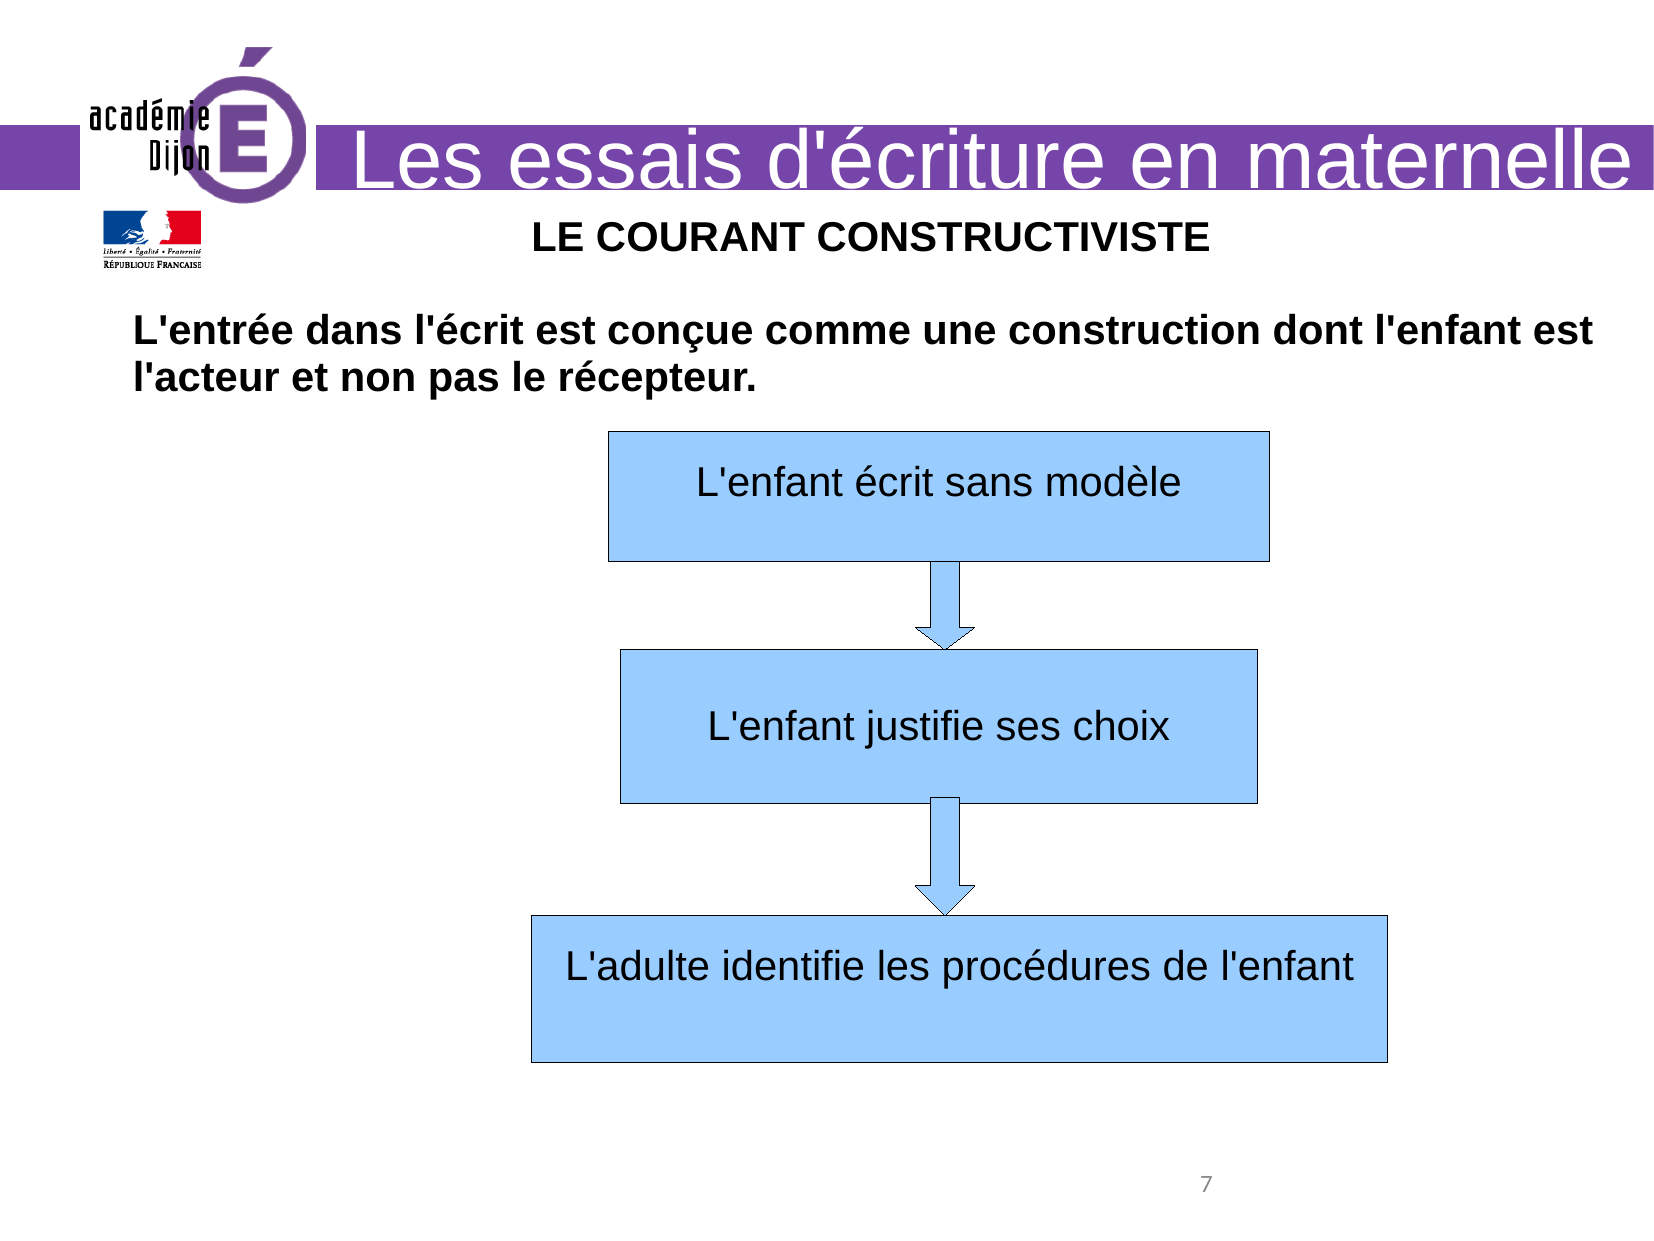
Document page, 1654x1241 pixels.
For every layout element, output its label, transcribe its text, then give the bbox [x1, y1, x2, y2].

text_box L'enfant justifie ses choix [620, 649, 1258, 804]
text_box [915, 561, 975, 650]
picture [90, 47, 306, 268]
title Les essais d'écriture en maternelle [242, 100, 1654, 219]
text_box LE COURANT CONSTRUCTIVISTE L'entrée dans l'écrit est conçue comme une construction dont l'enfant est l'acteur et non pas le récepteur. [118, 206, 1625, 459]
text_box L'adulte identifie les procédures de l'enfant [531, 915, 1388, 1063]
text_box [915, 797, 975, 916]
text_box L'enfant écrit sans modèle [608, 459, 1270, 562]
